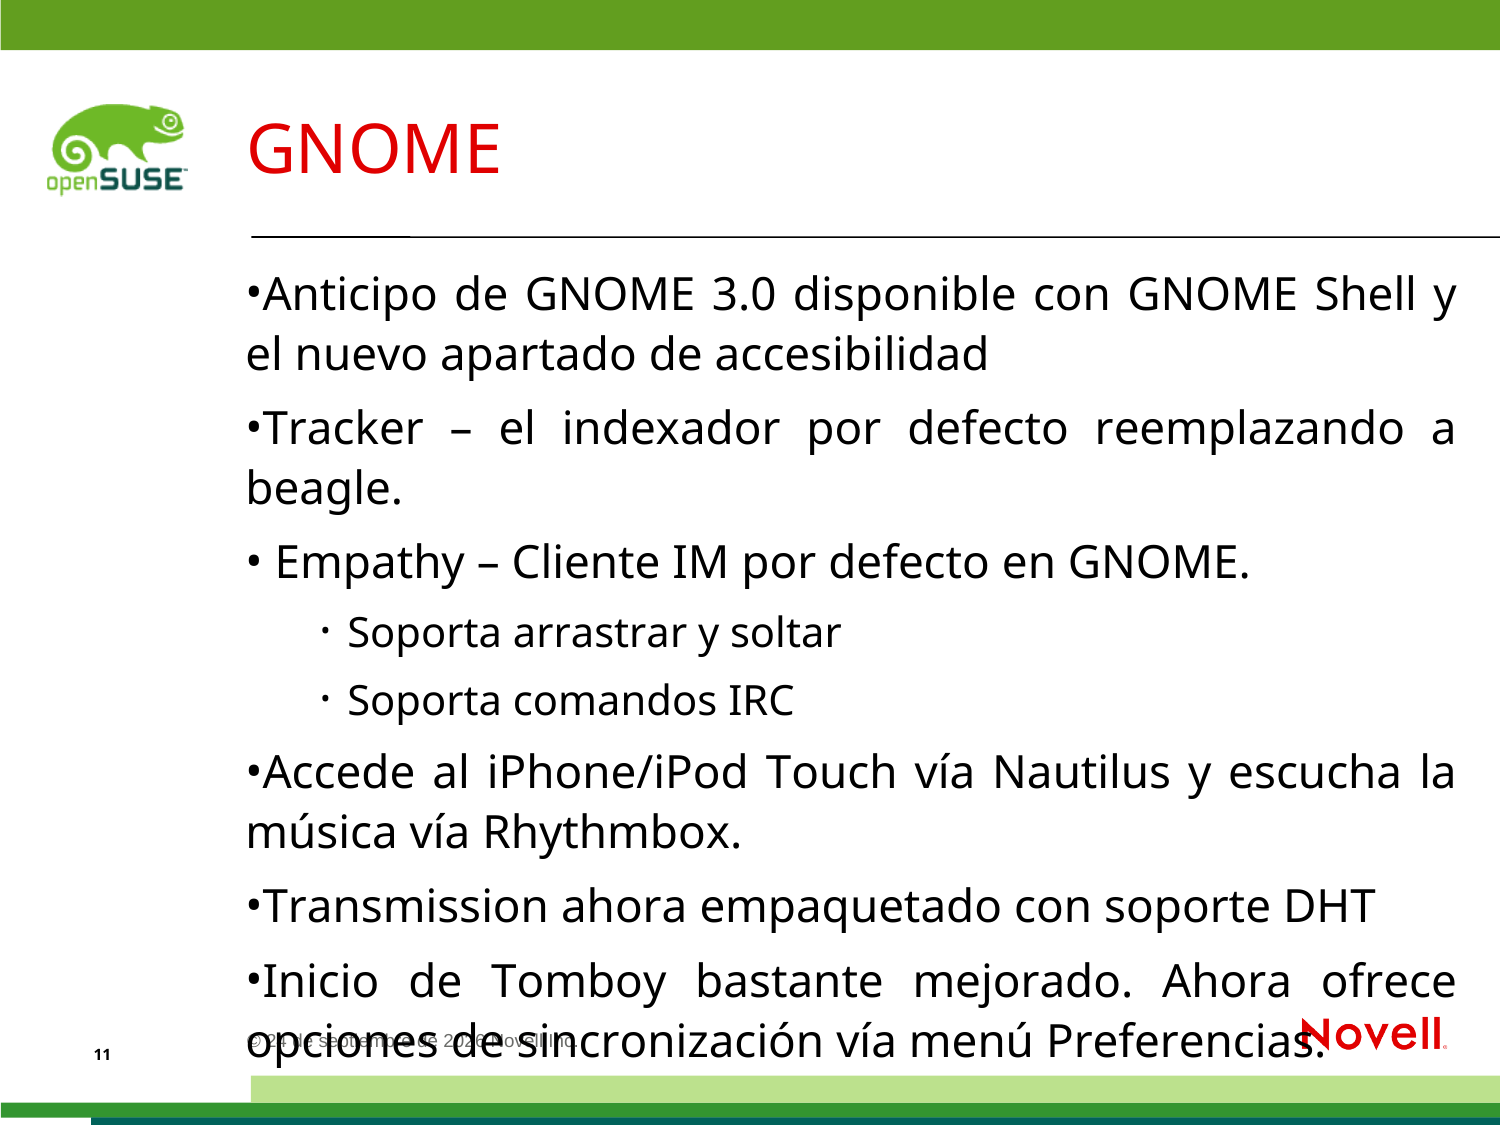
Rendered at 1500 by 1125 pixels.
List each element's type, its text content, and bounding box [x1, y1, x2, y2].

picture [1295, 1042, 1308, 1054]
title GNOME [246, 68, 1409, 231]
picture [47, 104, 188, 197]
picture [1295, 1011, 1453, 1056]
list Anticipo de GNOME 3.0 disponible con GNOME Shell y el nuevo apartado de accesibilidad Tracker – el indexador por defecto reemplazando a beagle. Empathy – Cliente IM por defecto en GNOME. Soporta arrastrar y soltar Soporta comandos IRC Accede al iPhone/iPod Touch vía Nautilus y escucha la música vía Rhythmbox. Transmission ahora empaquetado con soporte DHT Inicio de Tomboy bastante mejorado. Ahora ofrece opciones de sincronización vía menú Preferencias. [245, 262, 1458, 1006]
